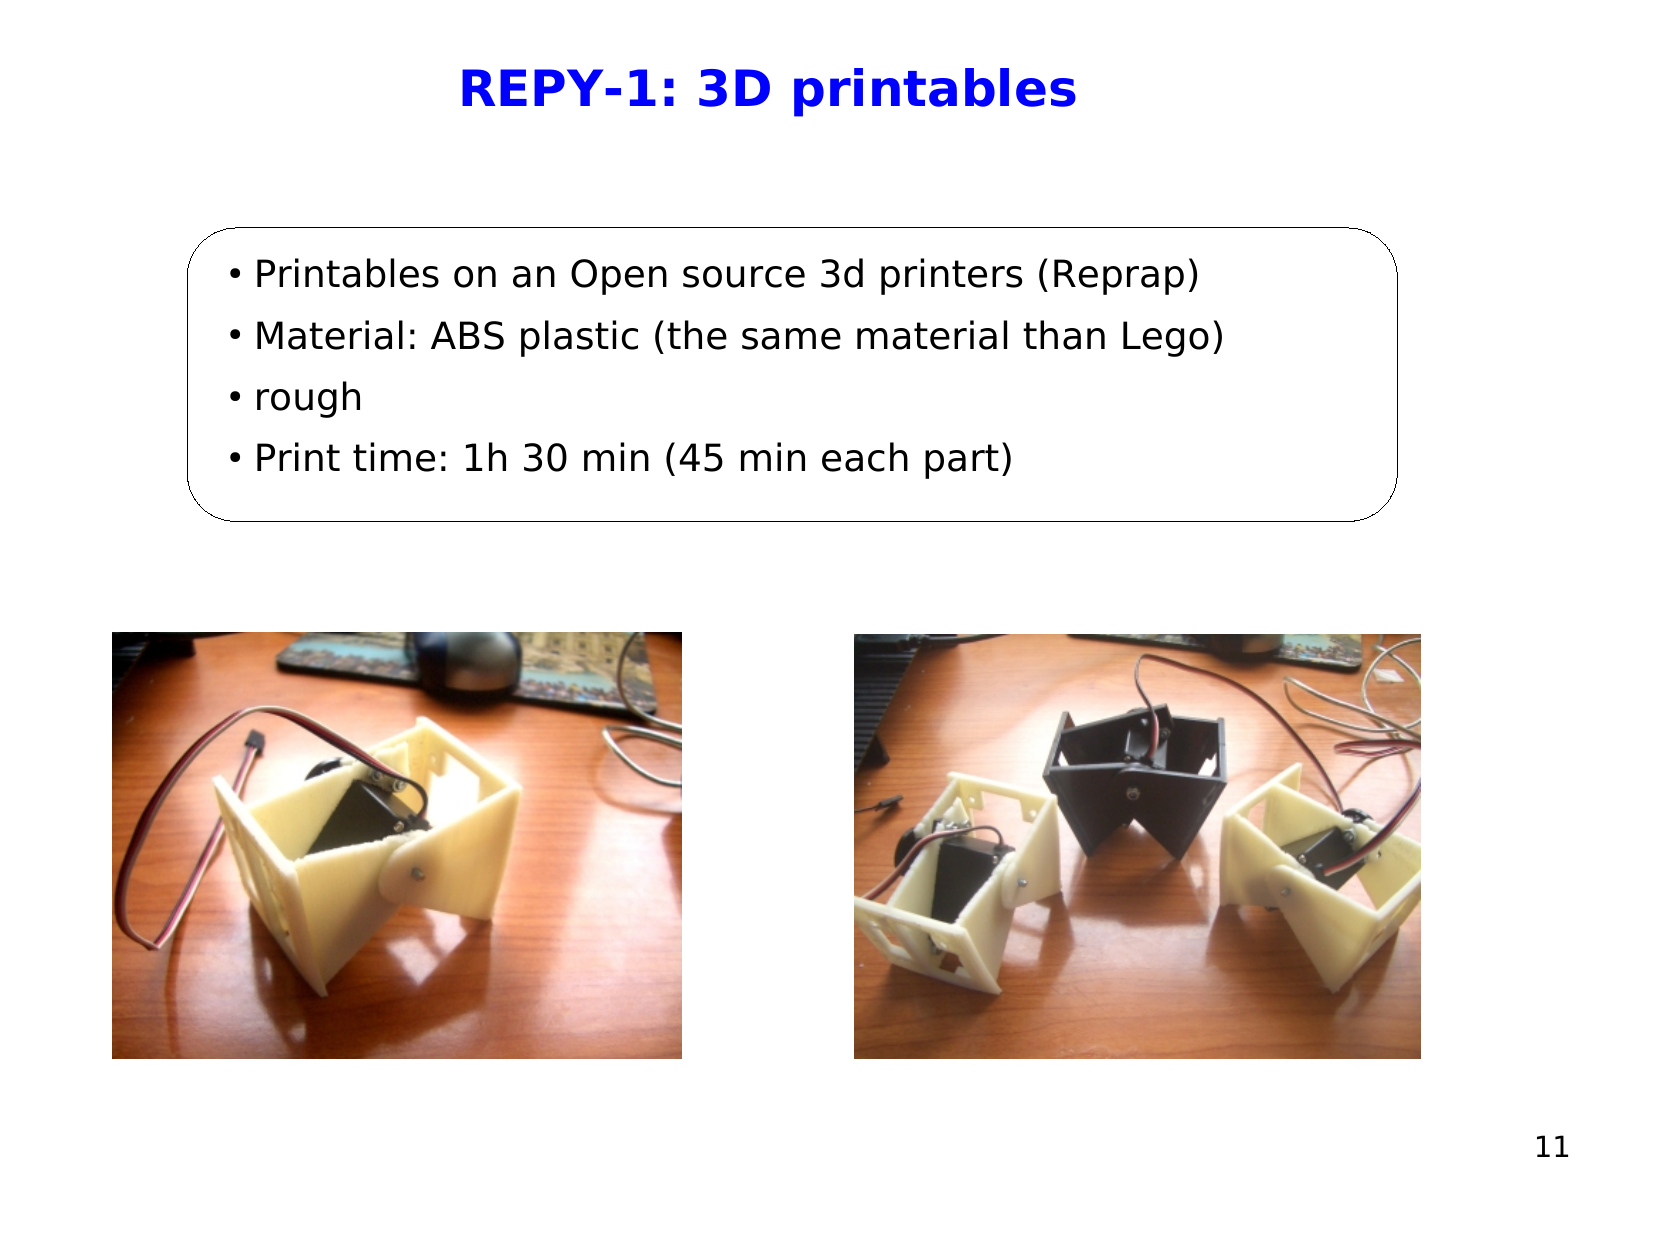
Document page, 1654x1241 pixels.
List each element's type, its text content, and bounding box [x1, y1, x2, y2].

text_box Printables on an Open source 3d printers (Reprap) Material: ABS plastic (the same material than Lego) rough Print time: 1h 30 min (45 min each part) [213, 245, 1508, 488]
picture [112, 632, 682, 1059]
picture [854, 634, 1421, 1059]
text_box REPY-1: 3D printables [443, 52, 1111, 126]
